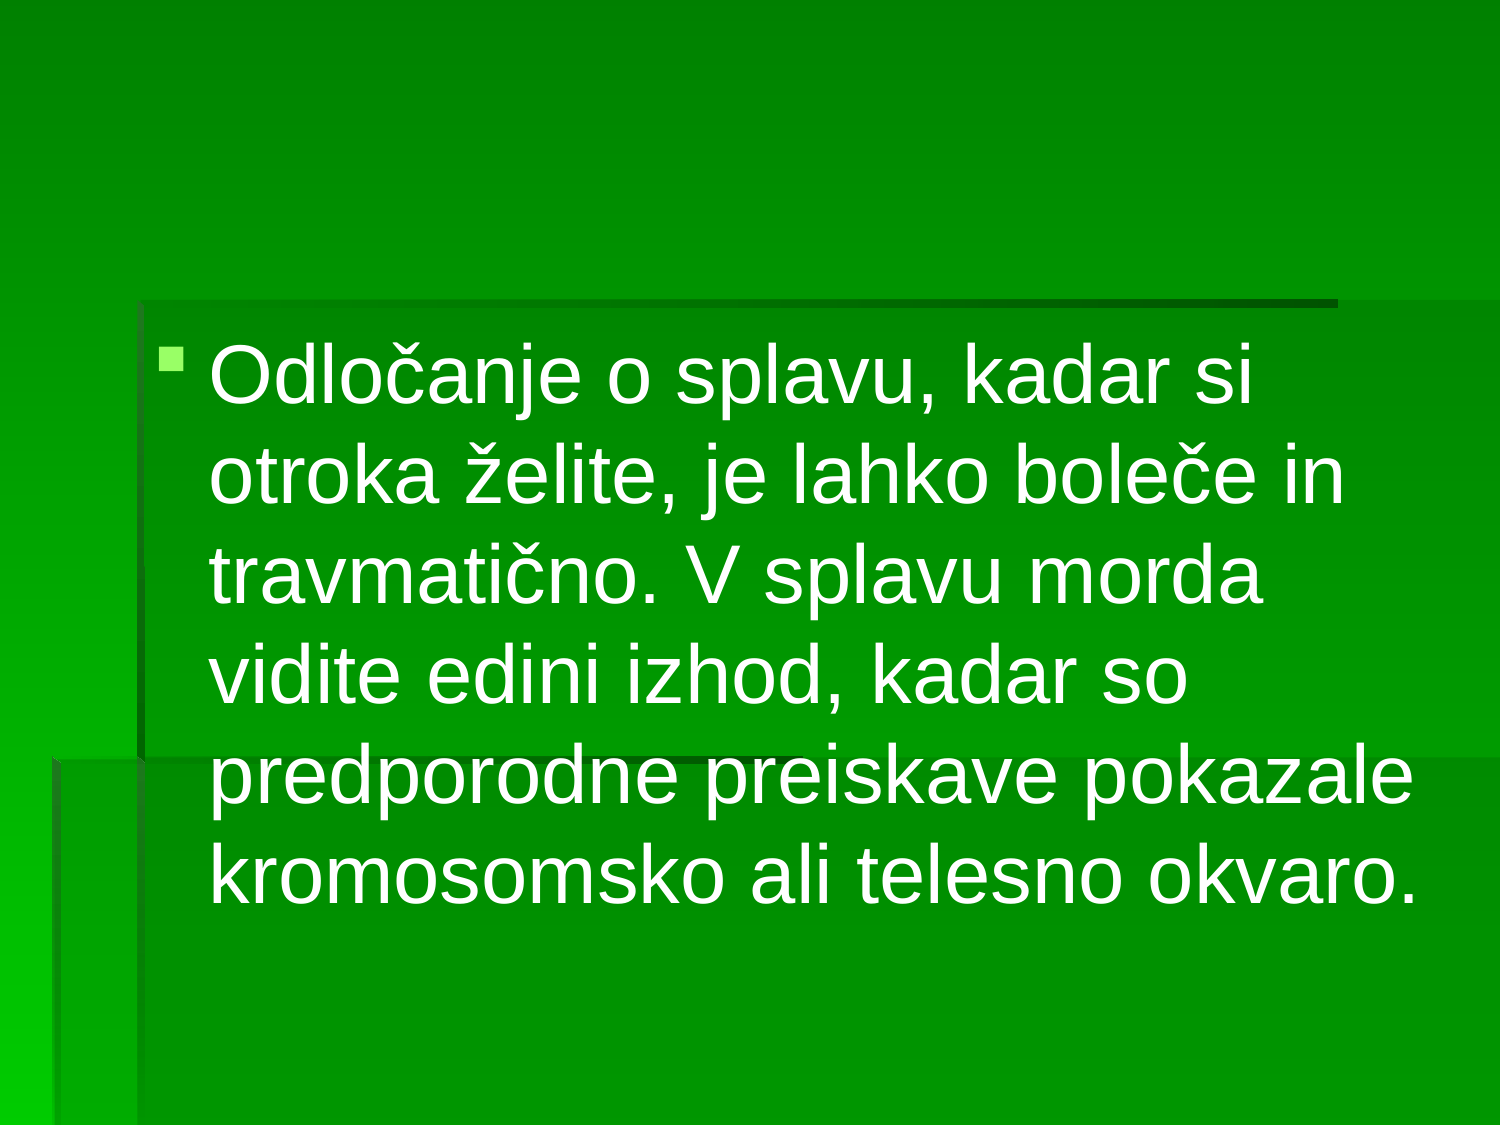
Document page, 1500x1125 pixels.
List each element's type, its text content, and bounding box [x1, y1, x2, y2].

list Odločanje o splavu, kadar si otroka želite, je lahko boleče in travmatično. V splavu morda vidite edini izhod, kadar so predporodne preiskave pokazale kromosomsko ali telesno okvaro. [137, 312, 1451, 1000]
